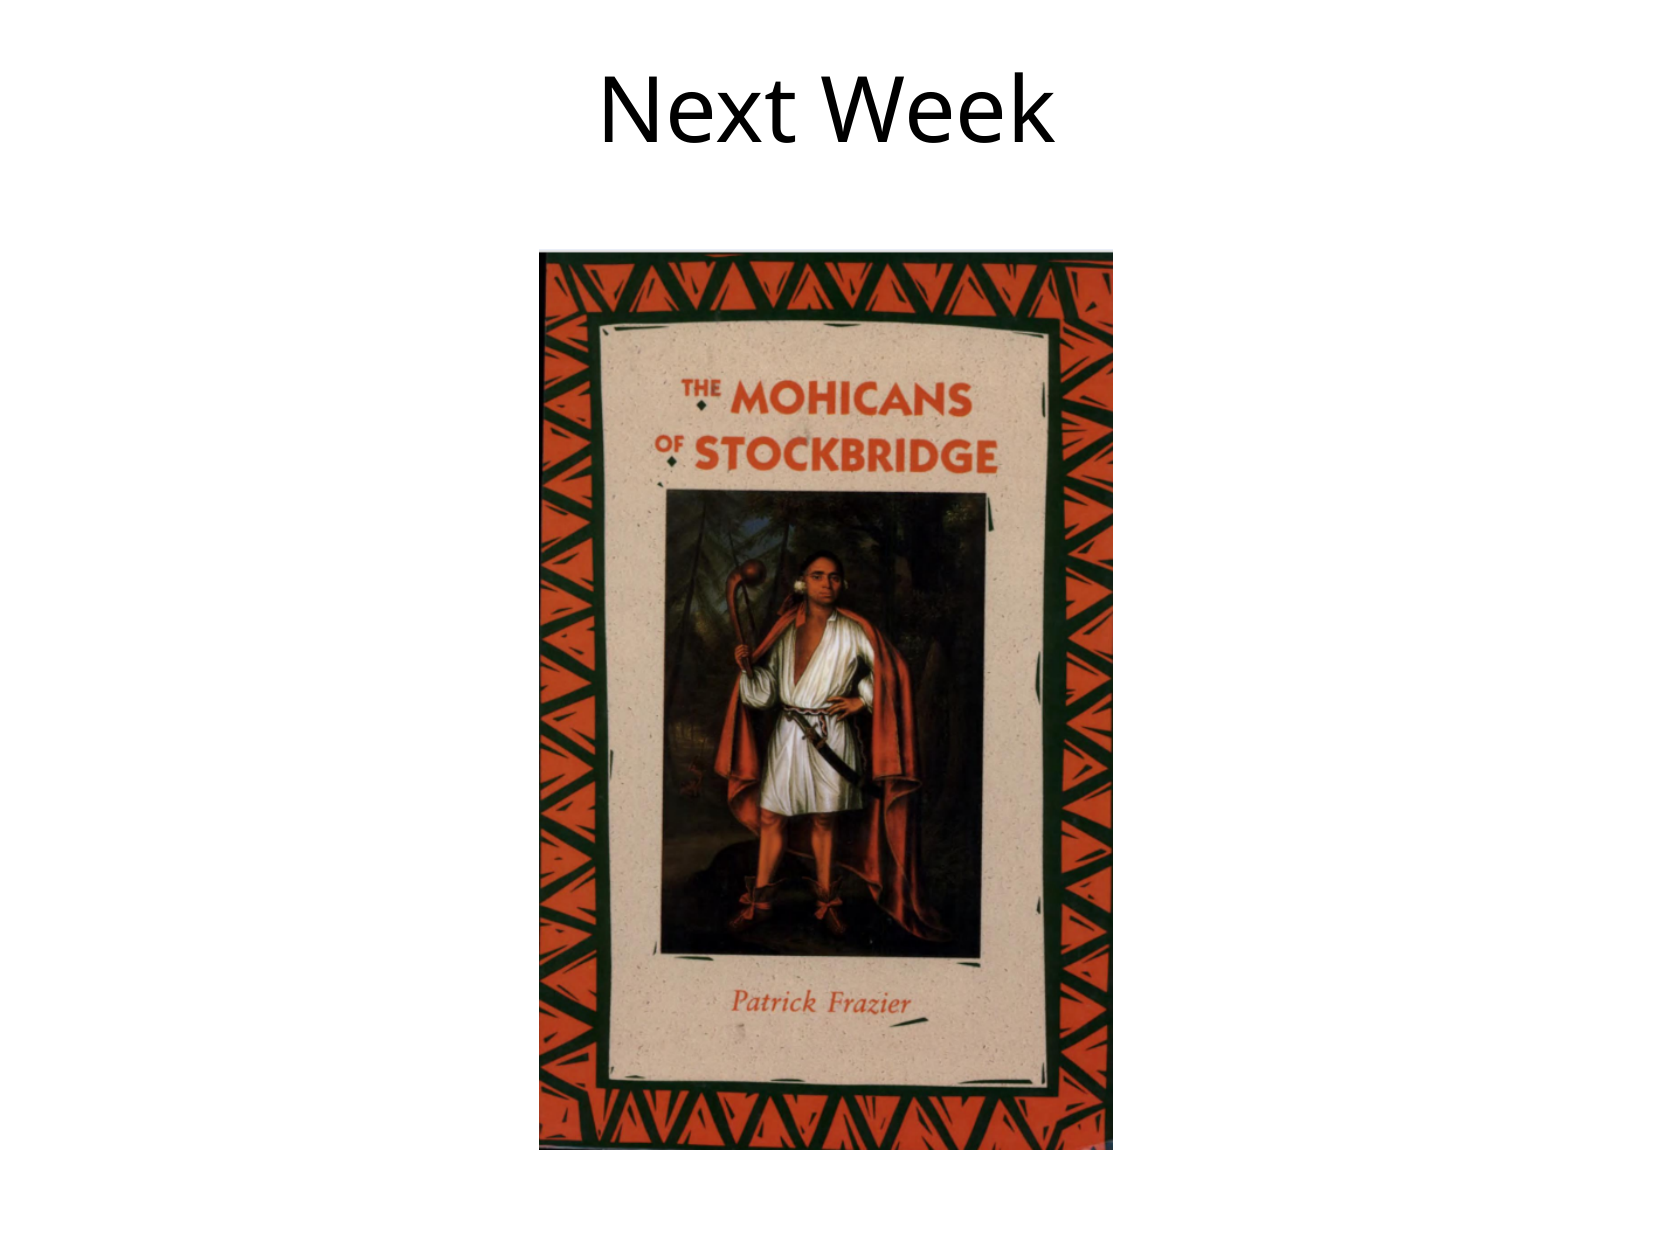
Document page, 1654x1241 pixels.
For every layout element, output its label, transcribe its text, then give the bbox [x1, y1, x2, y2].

title Next Week [82, 49, 1571, 166]
picture [539, 249, 1113, 1150]
